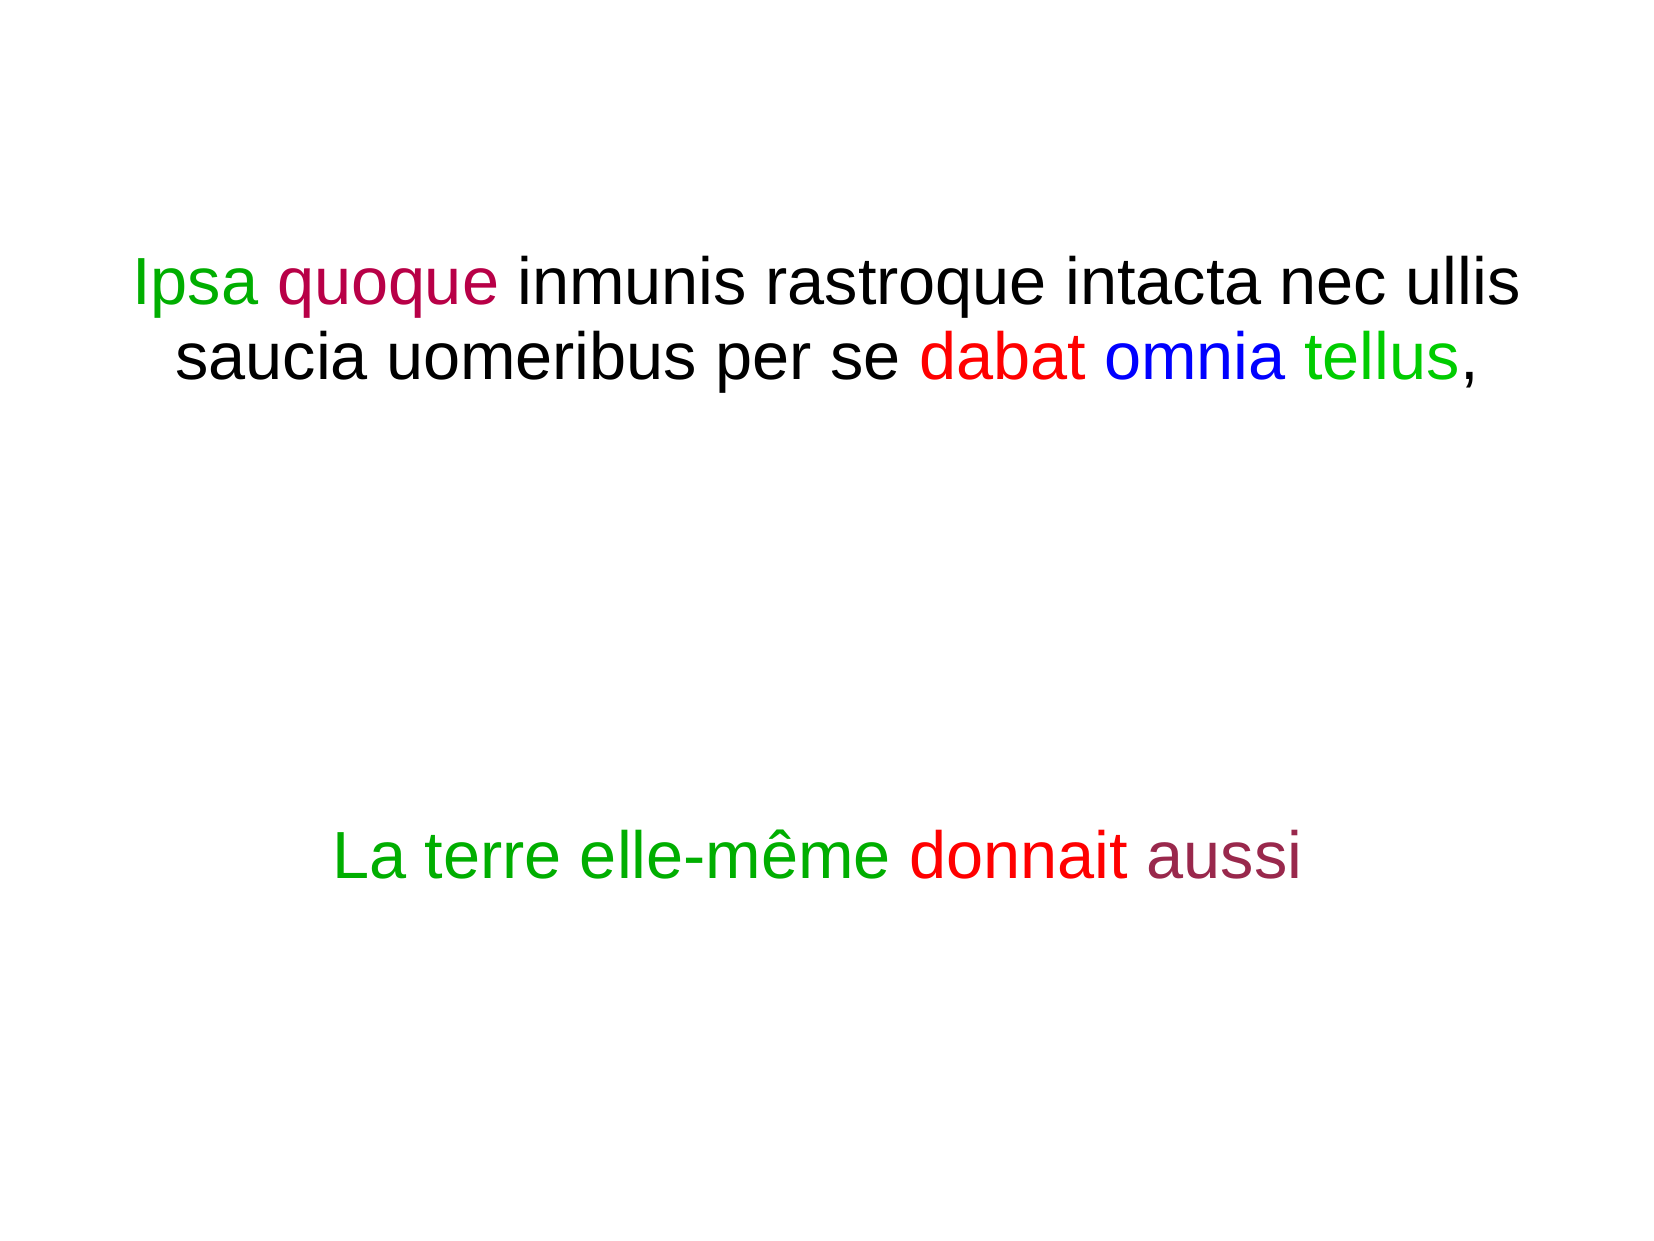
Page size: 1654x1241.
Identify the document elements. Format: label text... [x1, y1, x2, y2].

subtitle La terre elle-même donnait aussi [82, 602, 1571, 1109]
title Ipsa quoque inmunis rastroque intacta nec ullis saucia uomeribus per se dabat omnia tellus, [47, 35, 1607, 603]
